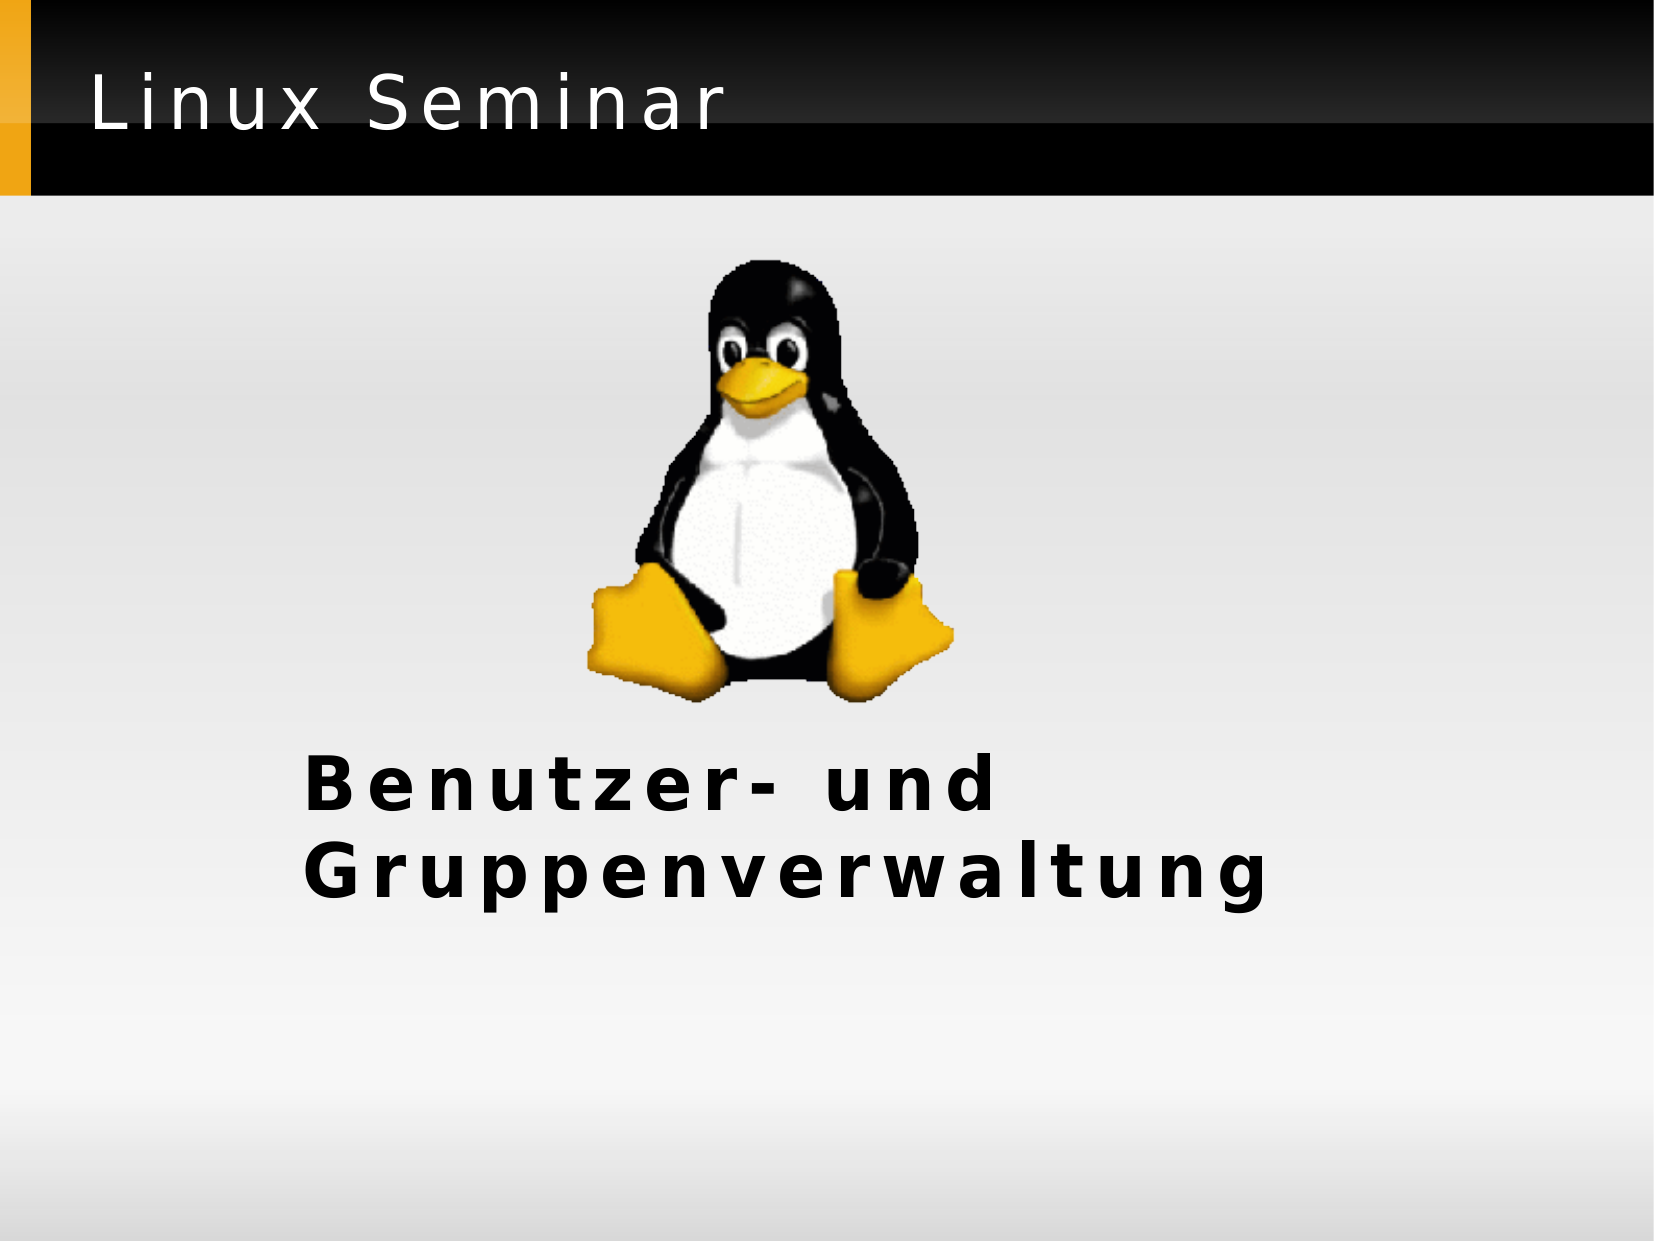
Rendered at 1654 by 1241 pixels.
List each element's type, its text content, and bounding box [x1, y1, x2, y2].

title Linux Seminar [88, 29, 1595, 178]
text_box Benutzer- und Gruppenverwaltung [303, 740, 1300, 916]
picture [0, 0, 1654, 1241]
